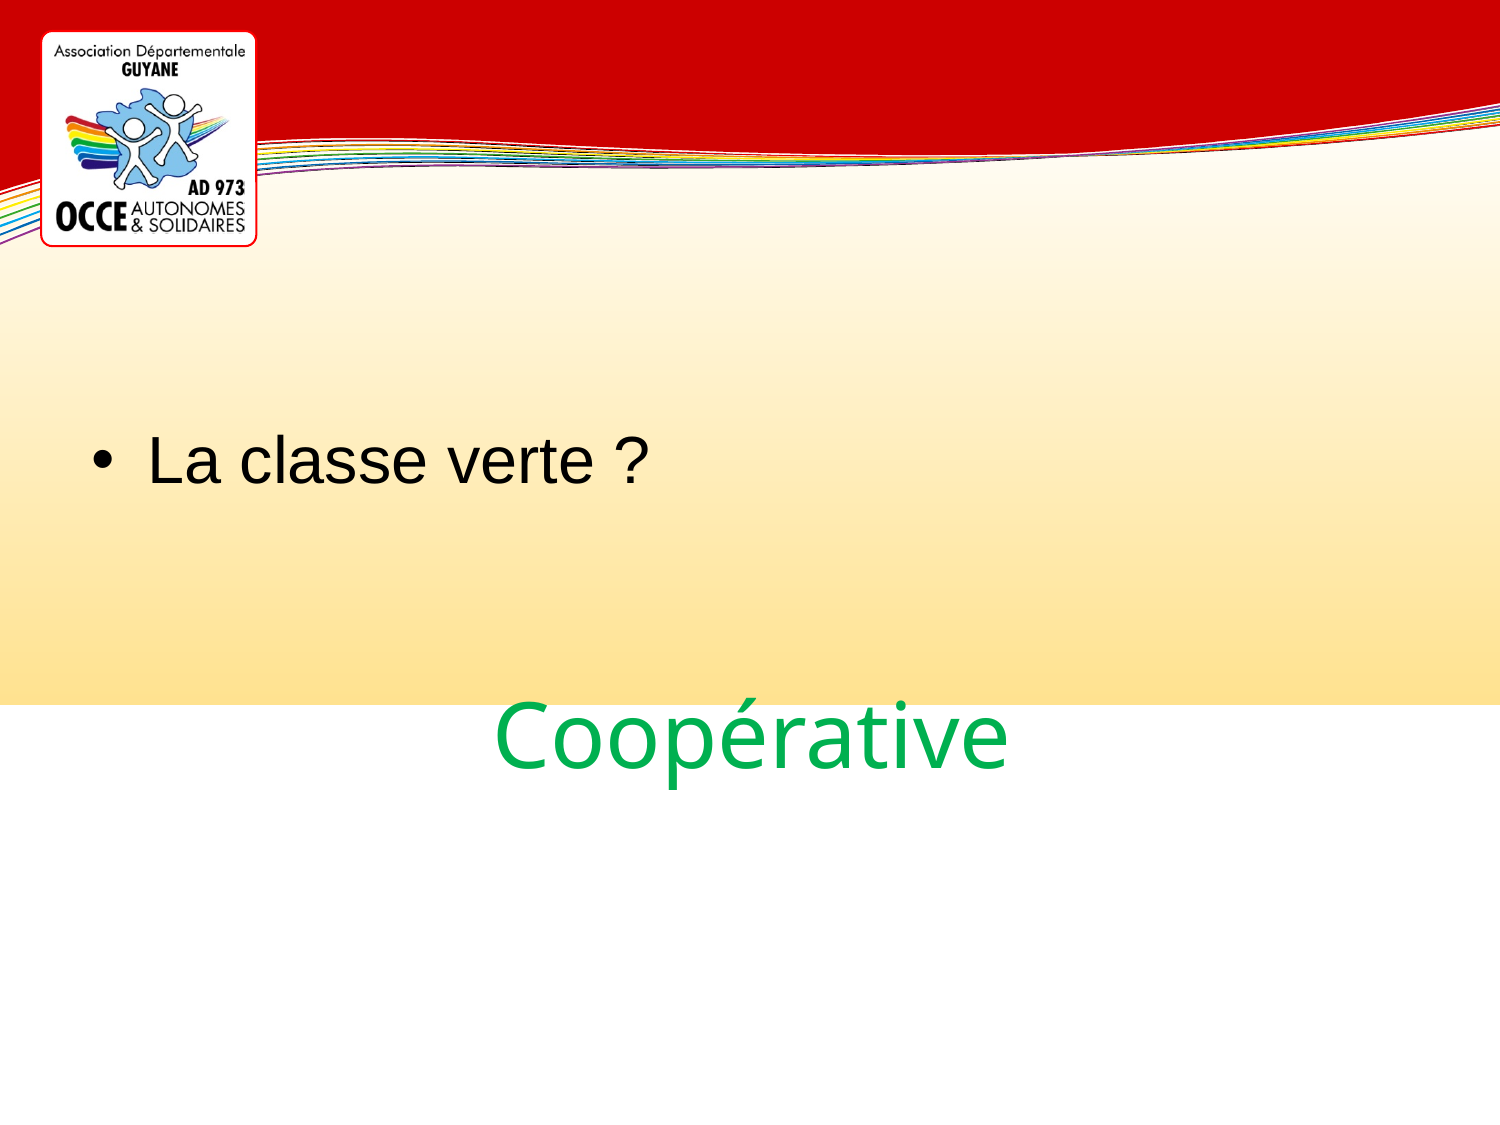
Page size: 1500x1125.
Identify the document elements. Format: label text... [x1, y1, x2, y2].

picture [54, 44, 245, 234]
list La classe verte ? Coopérative [76, 420, 1427, 908]
